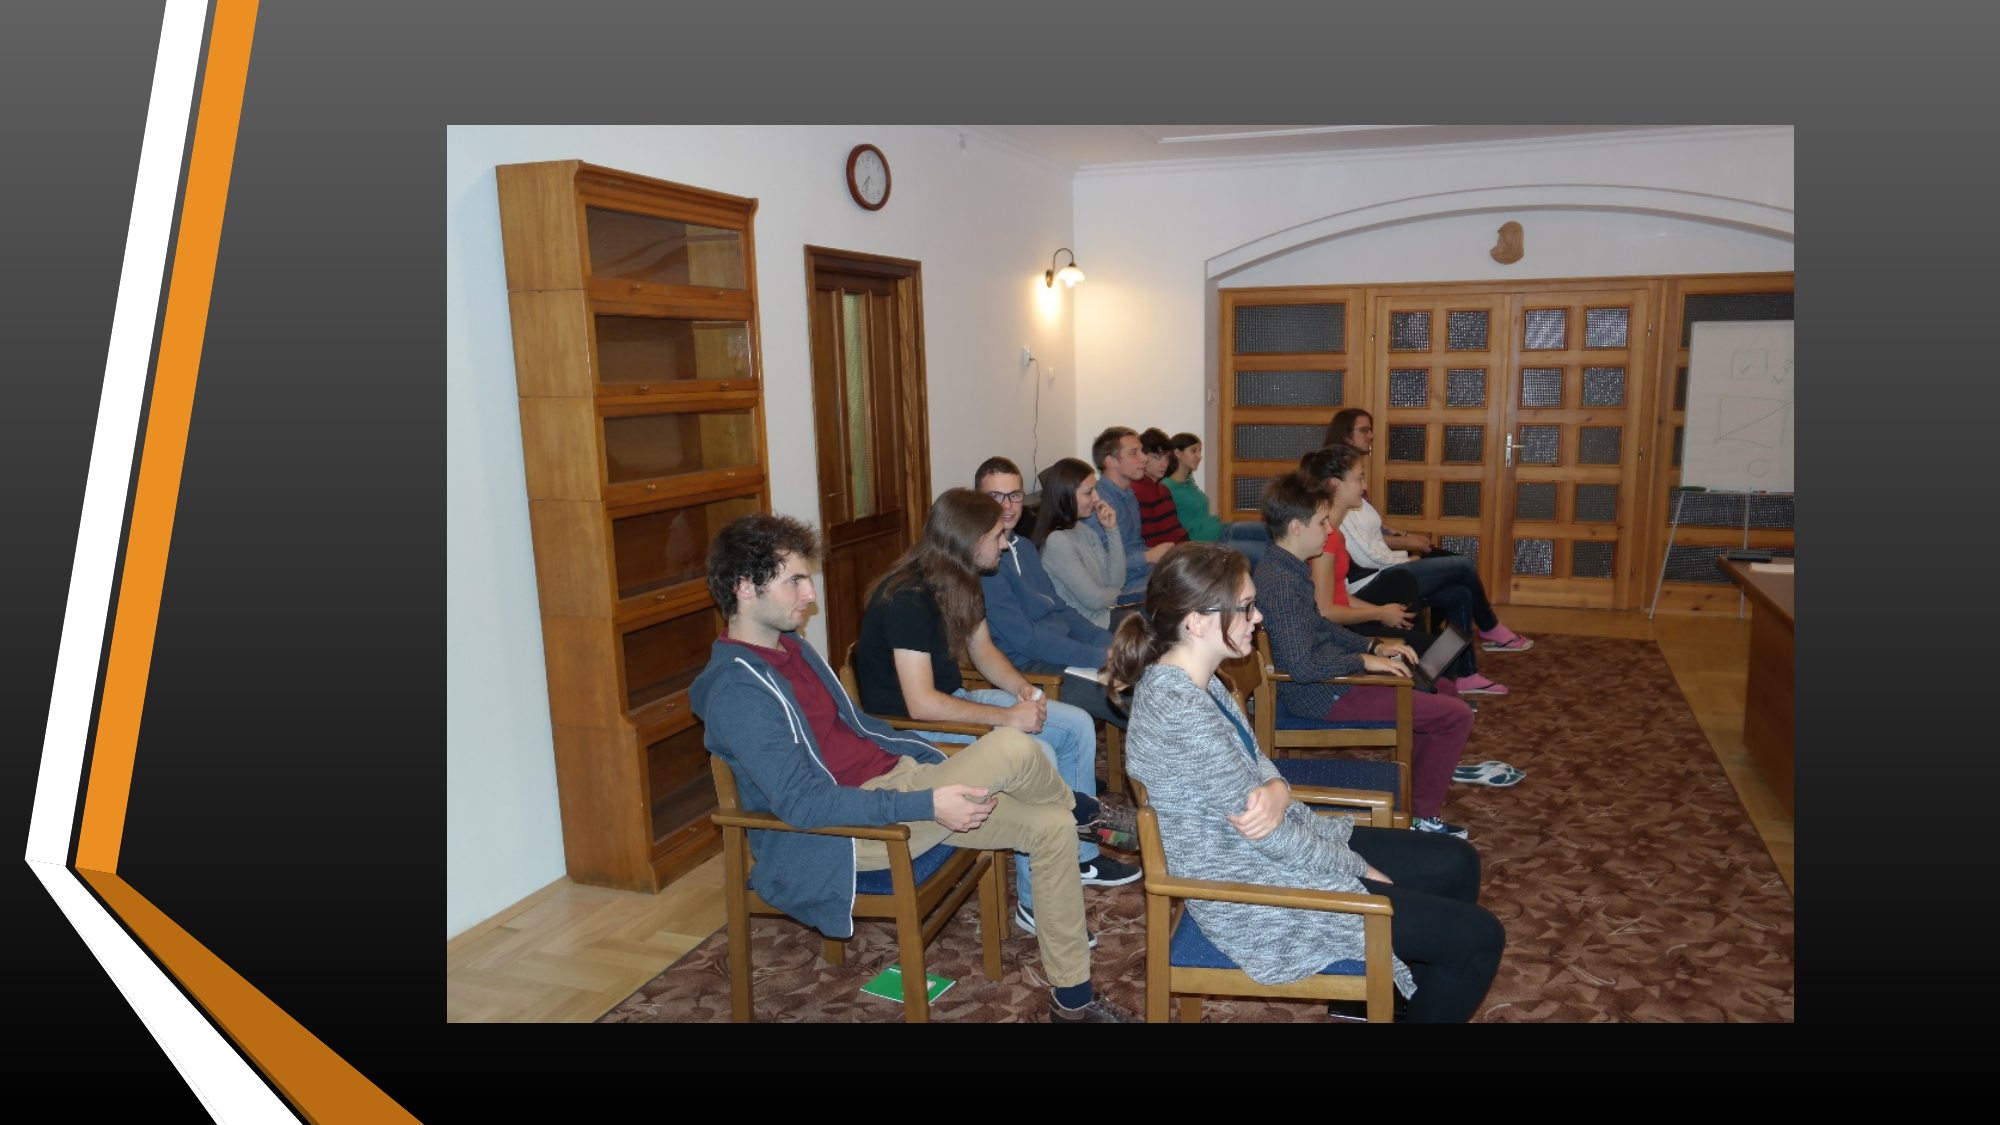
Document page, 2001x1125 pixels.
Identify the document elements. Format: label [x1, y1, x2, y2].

picture [447, 125, 1794, 1023]
